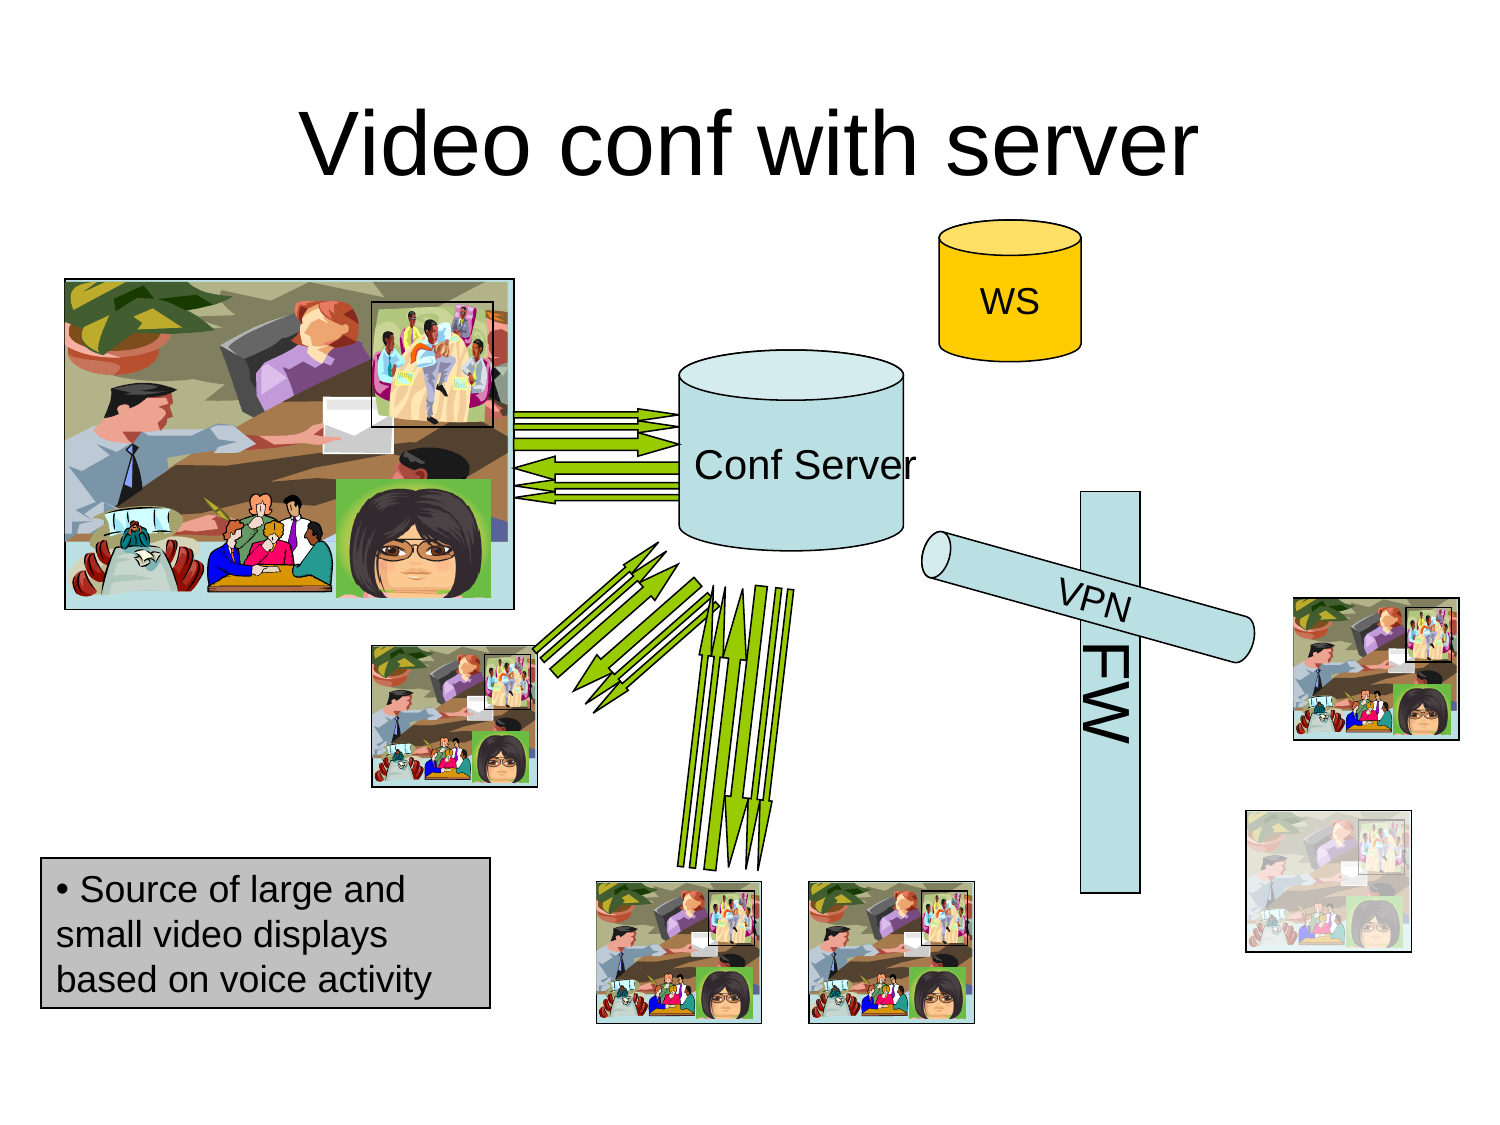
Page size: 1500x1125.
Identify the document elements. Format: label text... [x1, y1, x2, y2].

picture [1293, 597, 1459, 736]
title Video conf with server [75, 45, 1426, 233]
text_box FW [1080, 620, 1140, 894]
text_box [596, 996, 762, 1024]
picture [596, 881, 762, 1019]
text_box [513, 408, 680, 457]
text_box Conf Server [679, 377, 904, 551]
text_box [1293, 713, 1459, 740]
picture [372, 645, 538, 783]
text_box [809, 996, 975, 1024]
text_box [532, 542, 679, 678]
text_box [1246, 810, 1412, 953]
picture [809, 881, 975, 1019]
text_box FW [1080, 491, 1140, 586]
picture [64, 278, 514, 599]
text_box Source of large and small video displays based on voice activity [41, 857, 491, 1009]
text_box VPN [931, 532, 1255, 663]
text_box WS [939, 238, 1082, 362]
text_box [513, 456, 680, 504]
text_box [64, 545, 514, 610]
text_box [372, 760, 538, 788]
text_box [573, 577, 794, 871]
